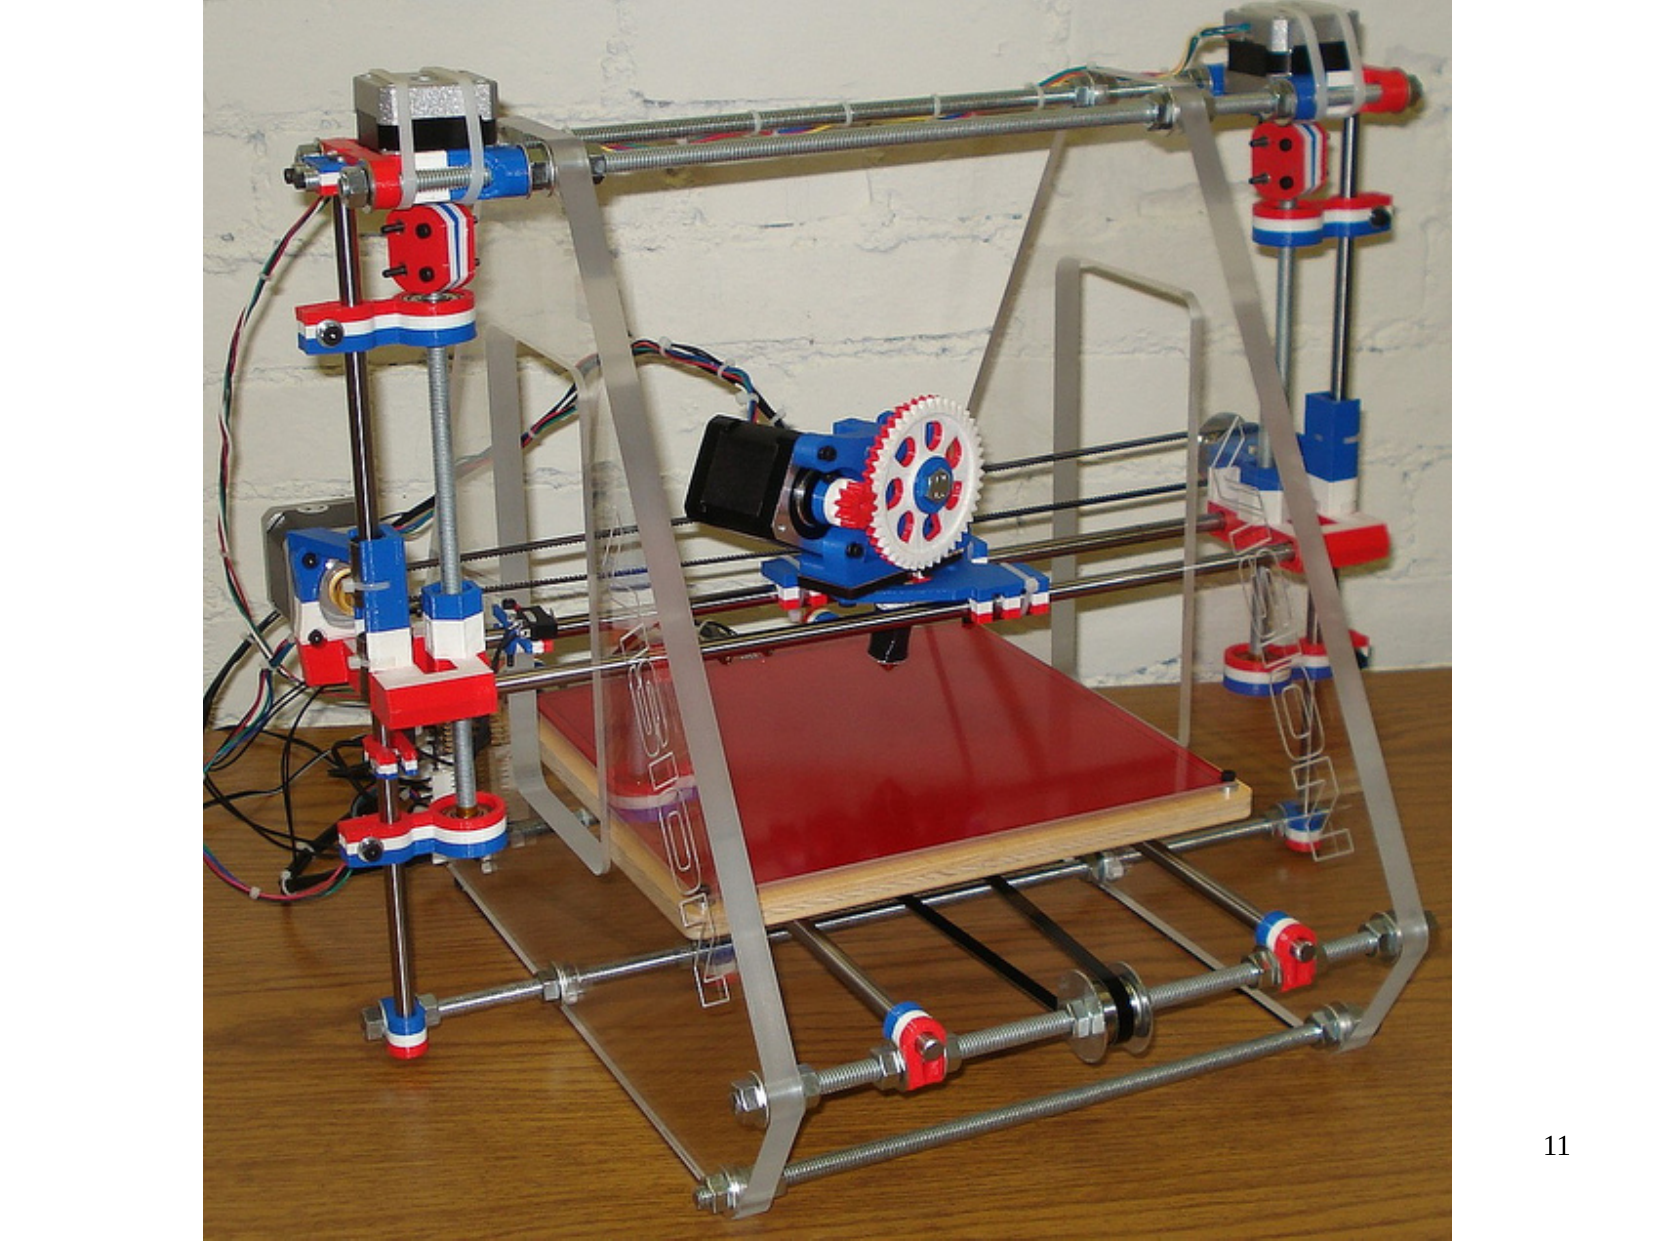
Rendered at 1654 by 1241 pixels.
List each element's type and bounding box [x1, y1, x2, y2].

picture [203, 0, 1452, 1241]
